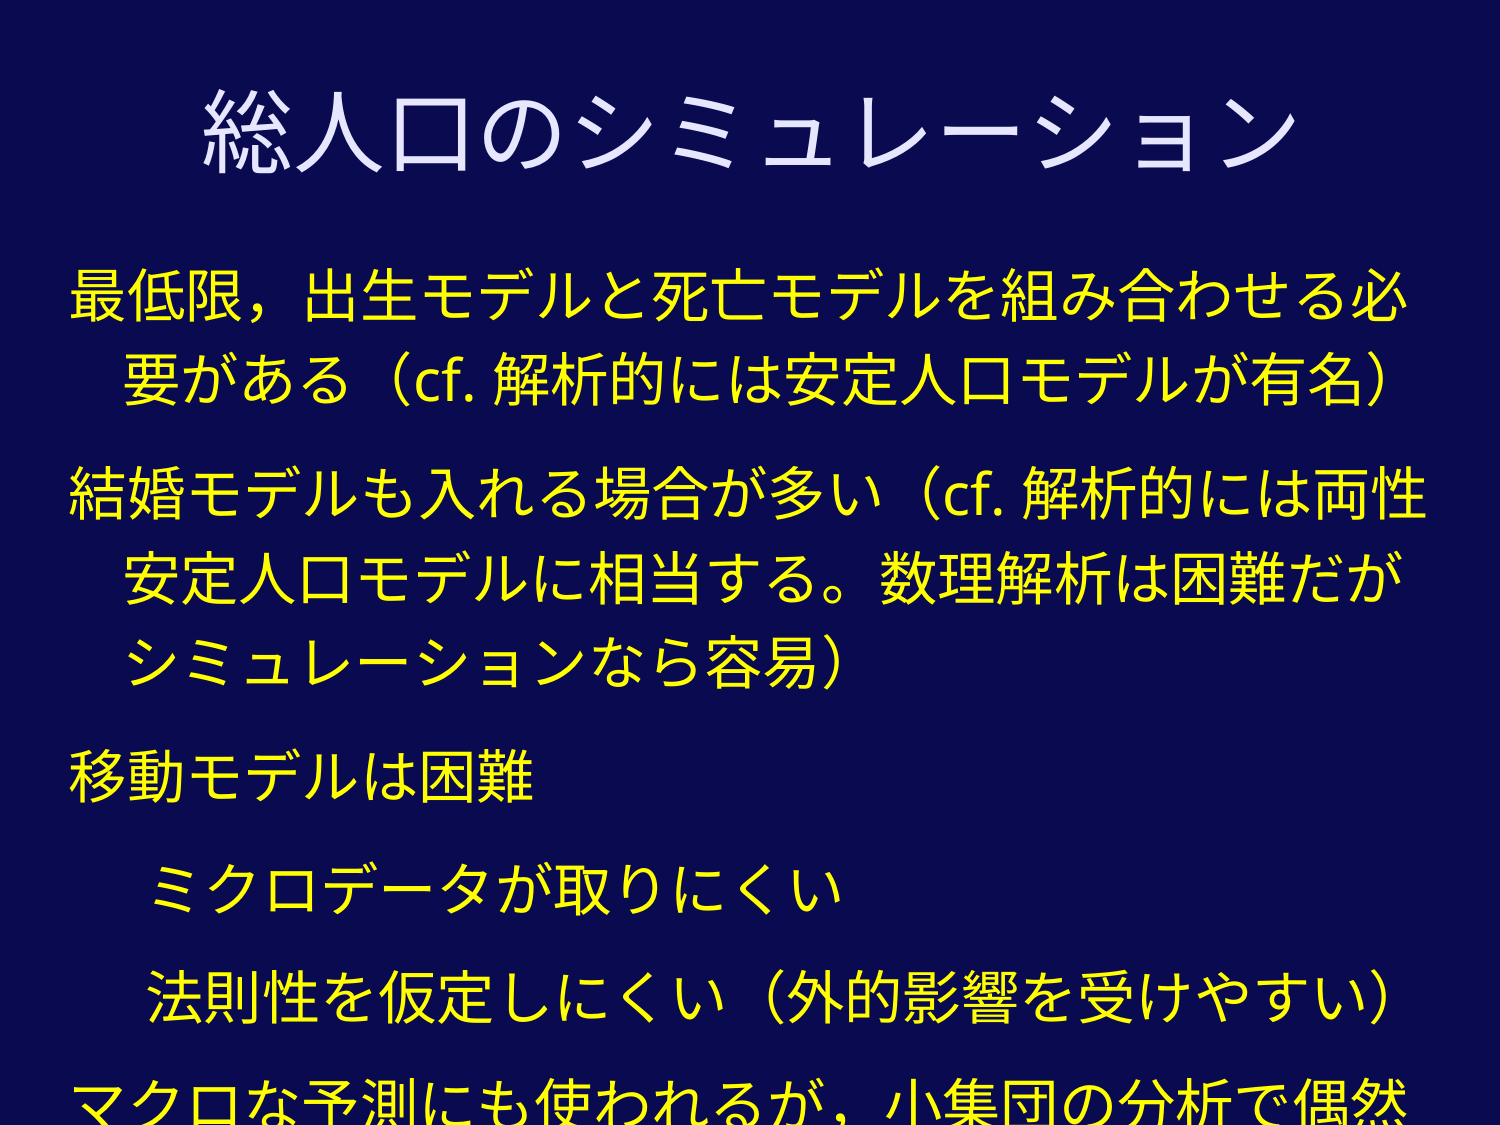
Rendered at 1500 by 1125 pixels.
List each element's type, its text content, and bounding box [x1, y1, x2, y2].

list 最低限，出生モデルと死亡モデルを組み合わせる必要がある（cf. 解析的には安定人口モデルが有名） 結婚モデルも入れる場合が多い（cf. 解析的には両性安定人口モデルに相当する。数理解析は困難だがシミュレーションなら容易） 移動モデルは困難 ミクロデータが取りにくい 法則性を仮定しにくい（外的影響を受けやすい） マクロな予測にも使われるが，小集団の分析で偶然起こりえたばらつきの幅を推定するのに向いている [51, 249, 1441, 1006]
title 総人口のシミュレーション [38, 40, 1467, 214]
